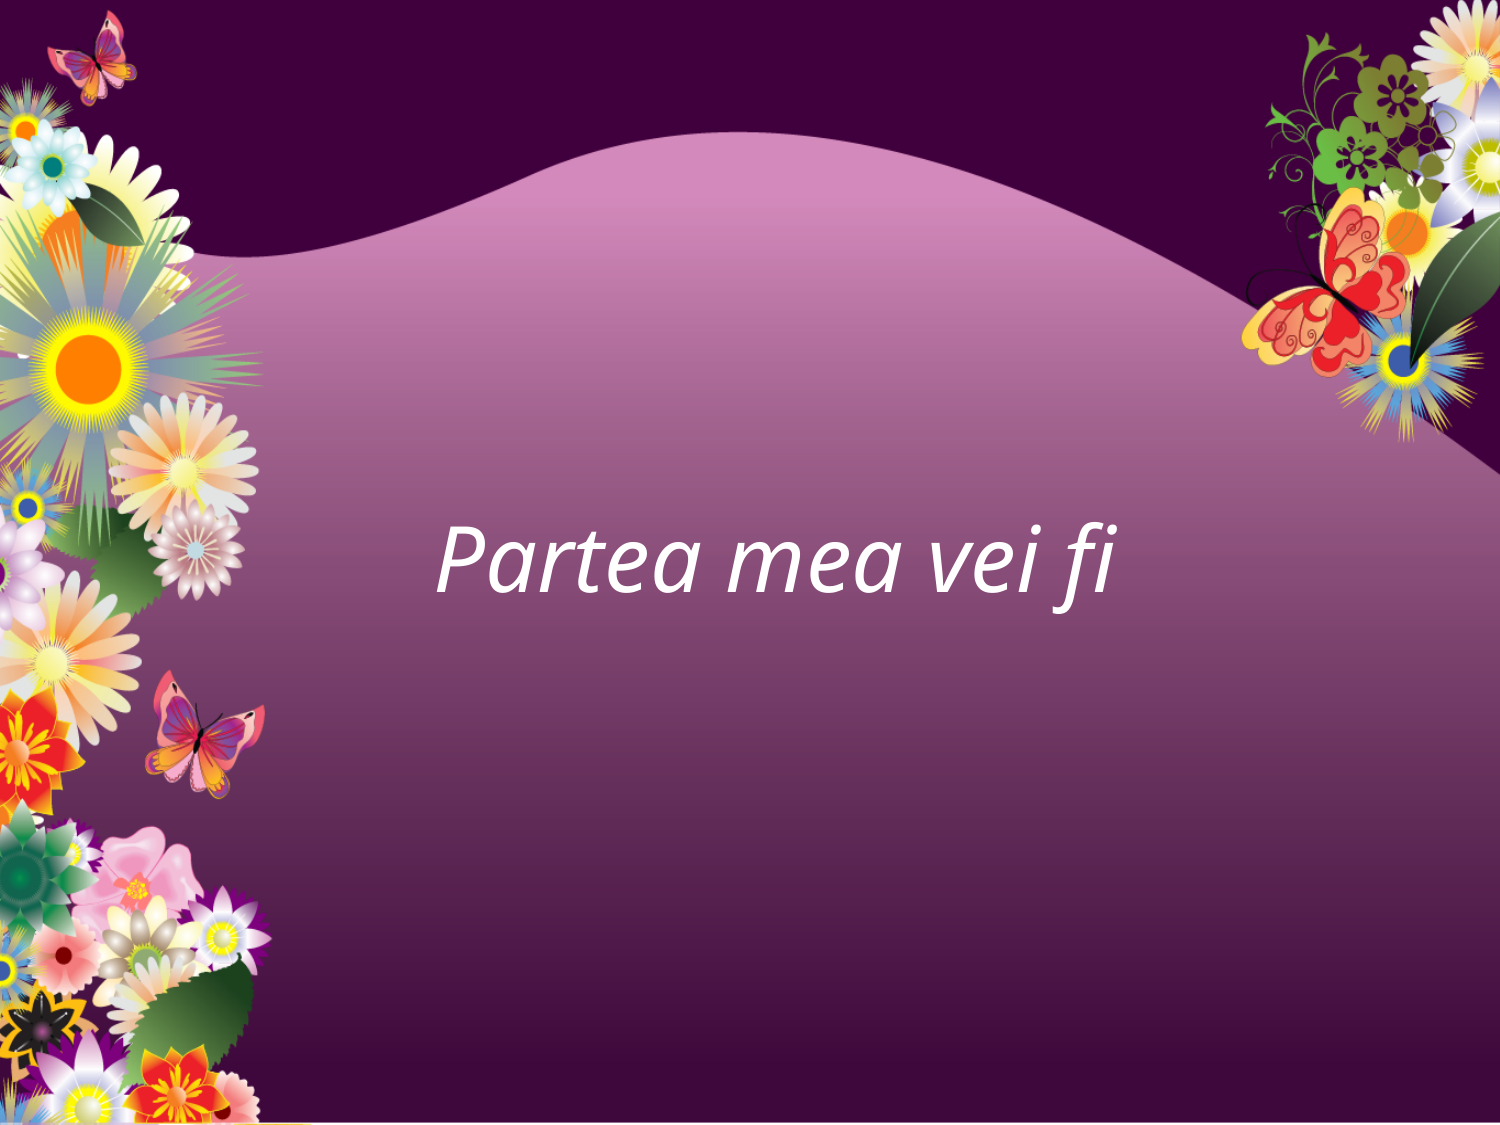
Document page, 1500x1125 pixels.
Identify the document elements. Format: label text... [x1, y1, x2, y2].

title Partea mea vei fi [99, 462, 1450, 651]
picture [0, 0, 1500, 1125]
